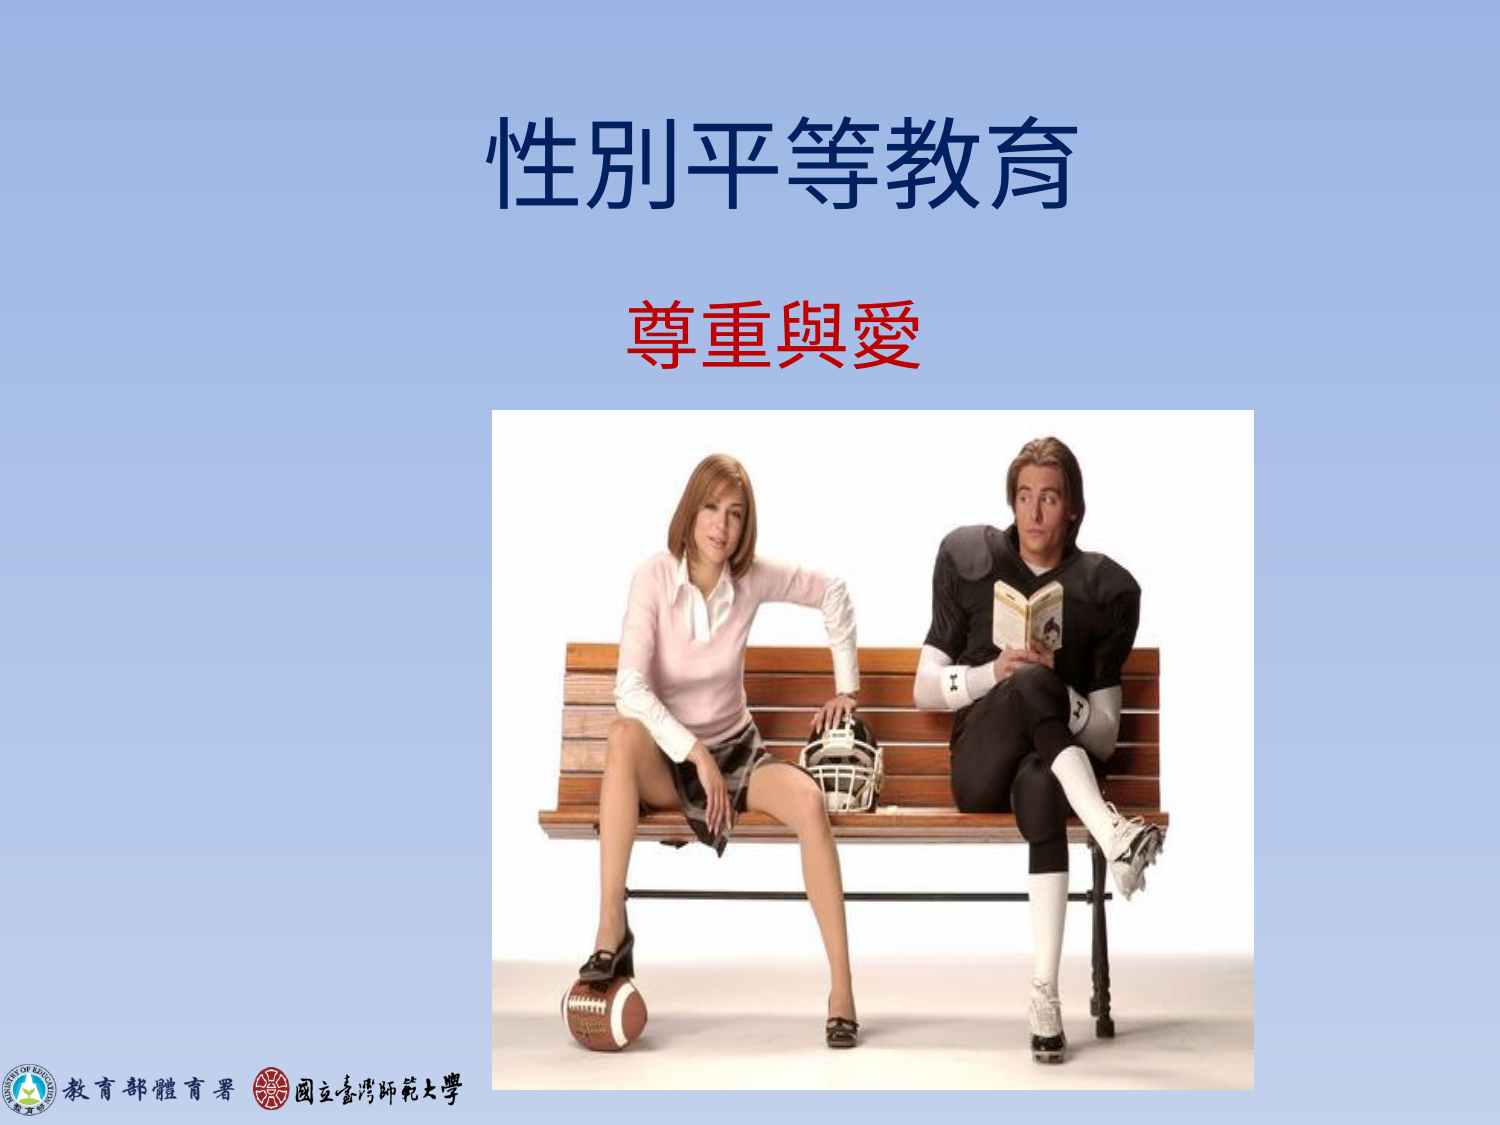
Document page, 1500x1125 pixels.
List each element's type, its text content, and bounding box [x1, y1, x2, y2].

text_box 尊重與愛 [609, 281, 940, 386]
picture [492, 410, 1254, 1090]
text_box 性別平等教育 [469, 94, 1099, 229]
